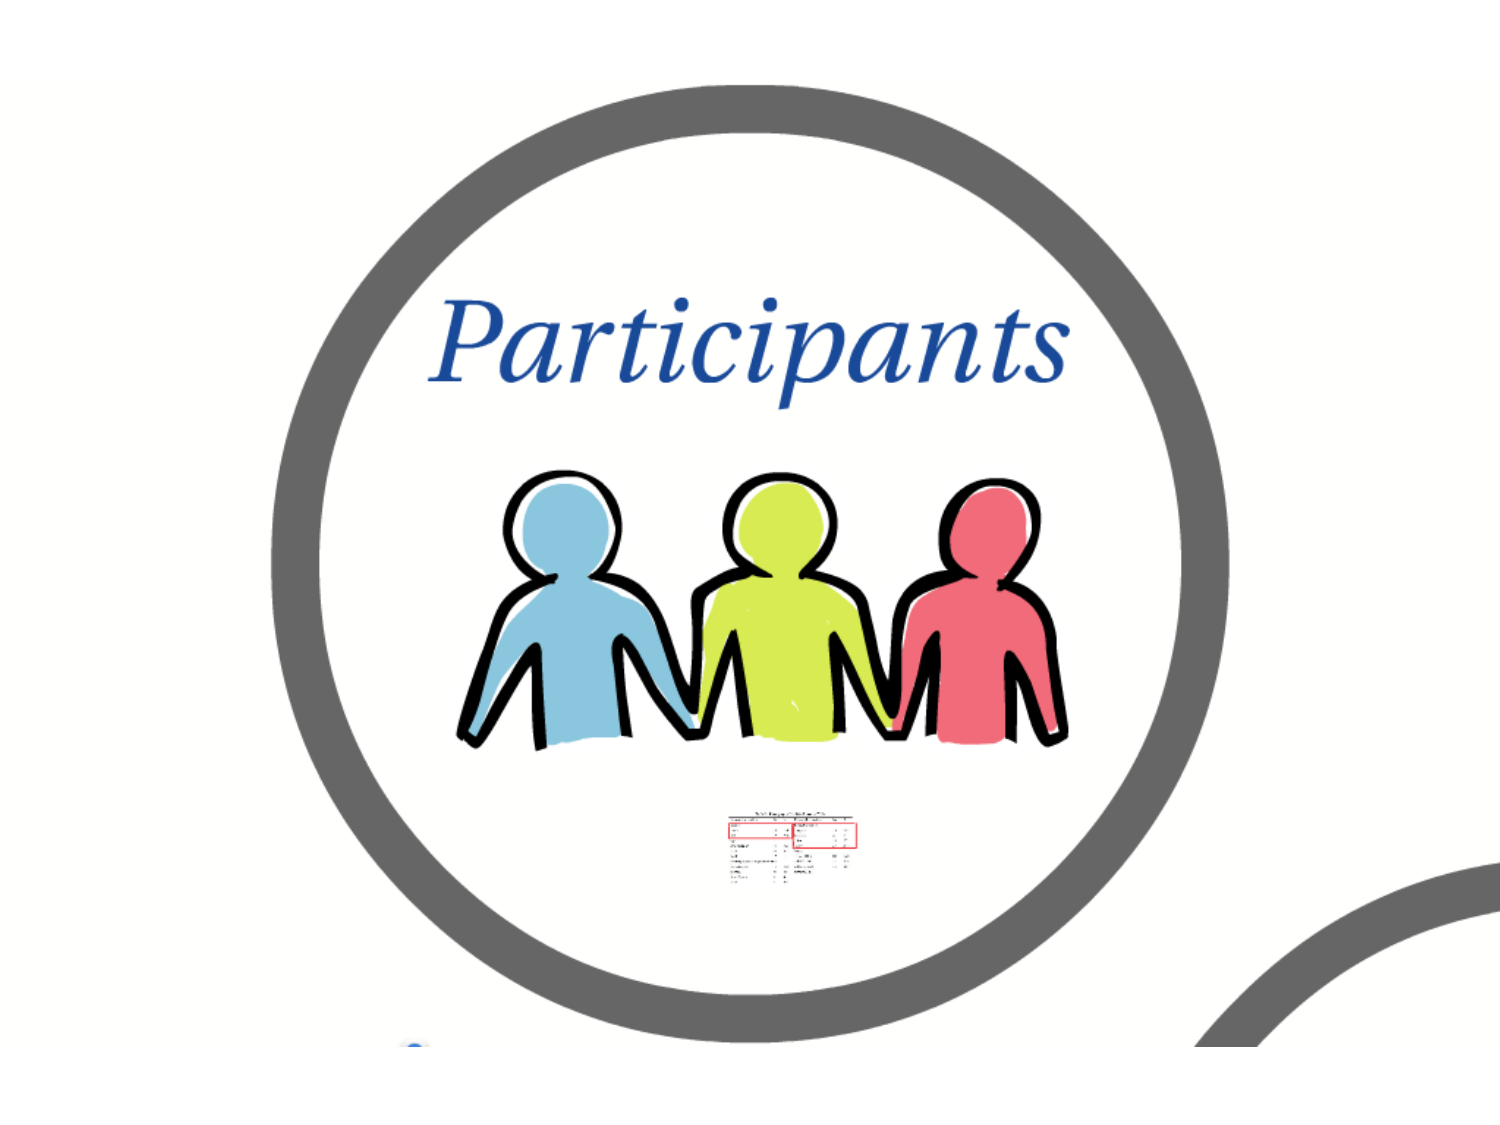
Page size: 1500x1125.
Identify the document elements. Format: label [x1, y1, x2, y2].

picture [0, 78, 1500, 1047]
